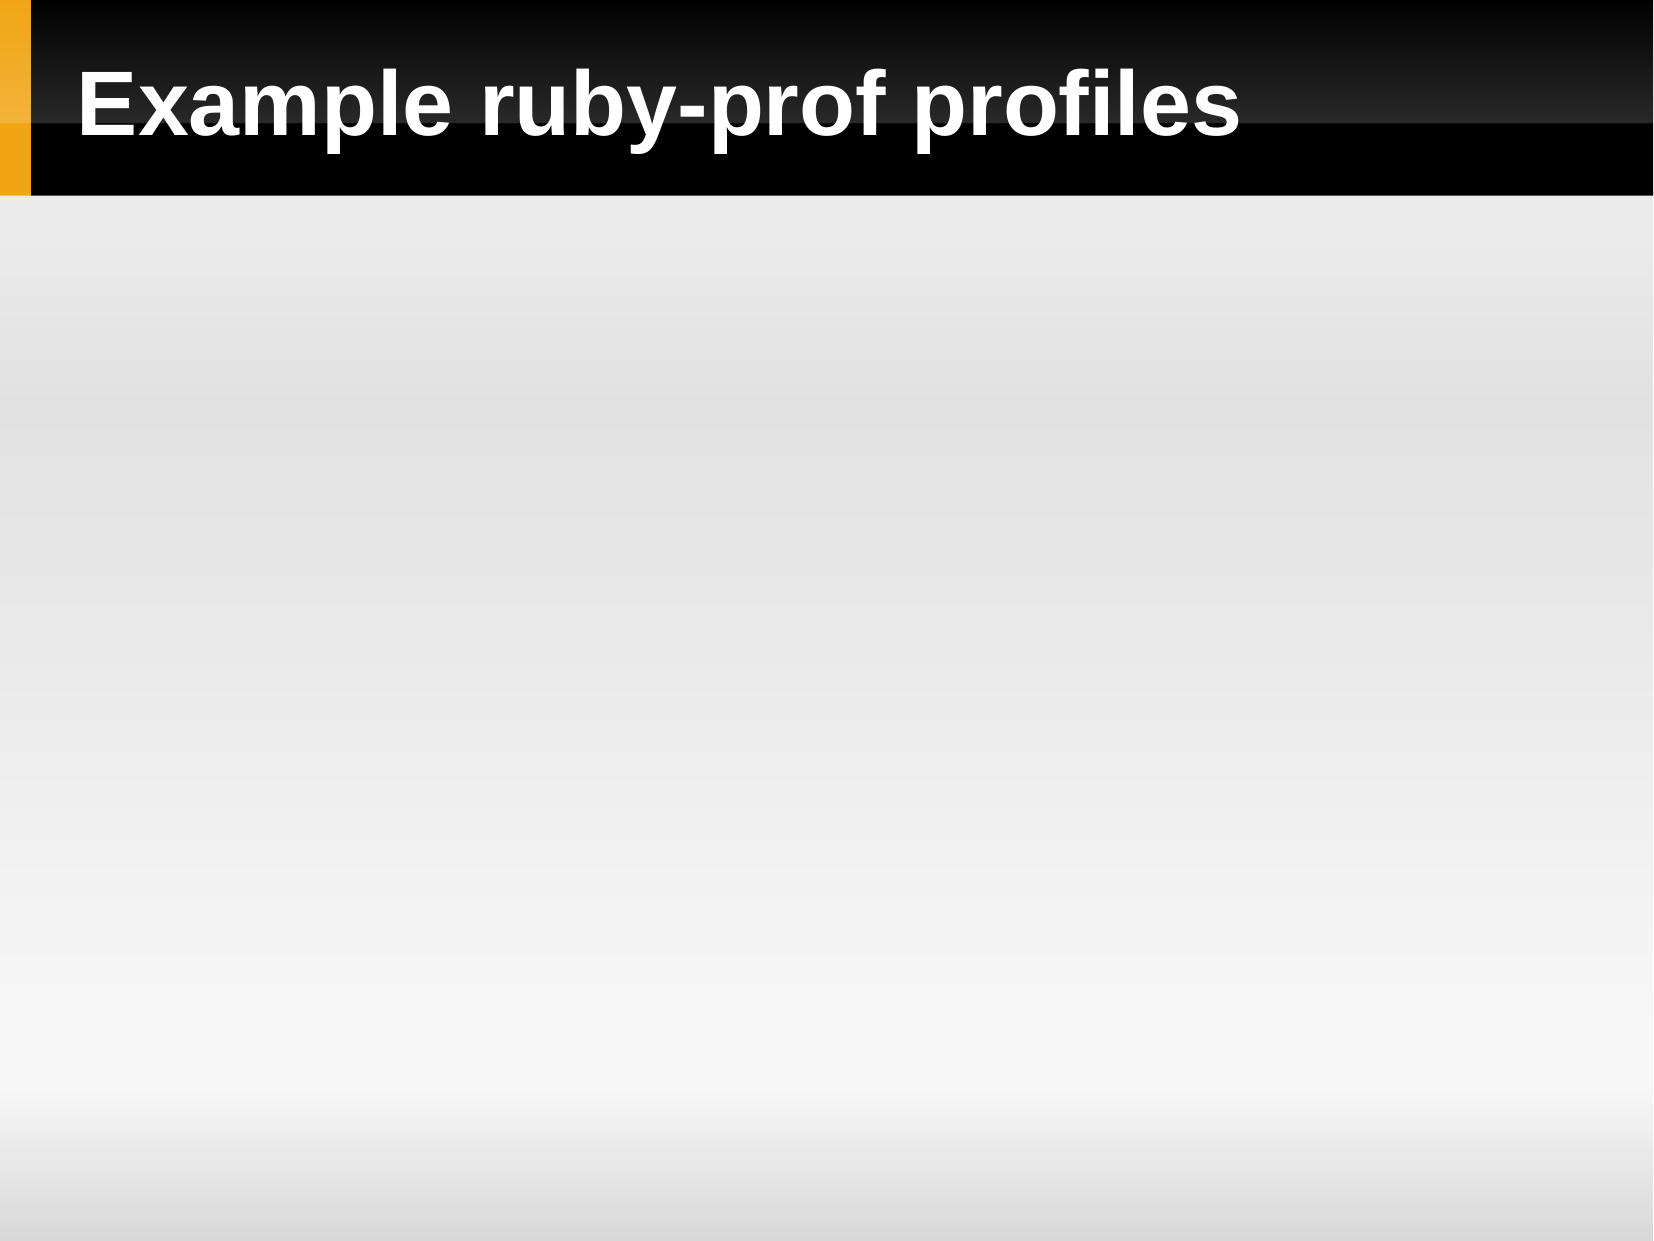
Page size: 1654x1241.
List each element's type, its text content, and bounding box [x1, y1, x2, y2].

picture [0, 0, 1654, 1241]
title Example ruby-prof profiles [76, 0, 1565, 208]
